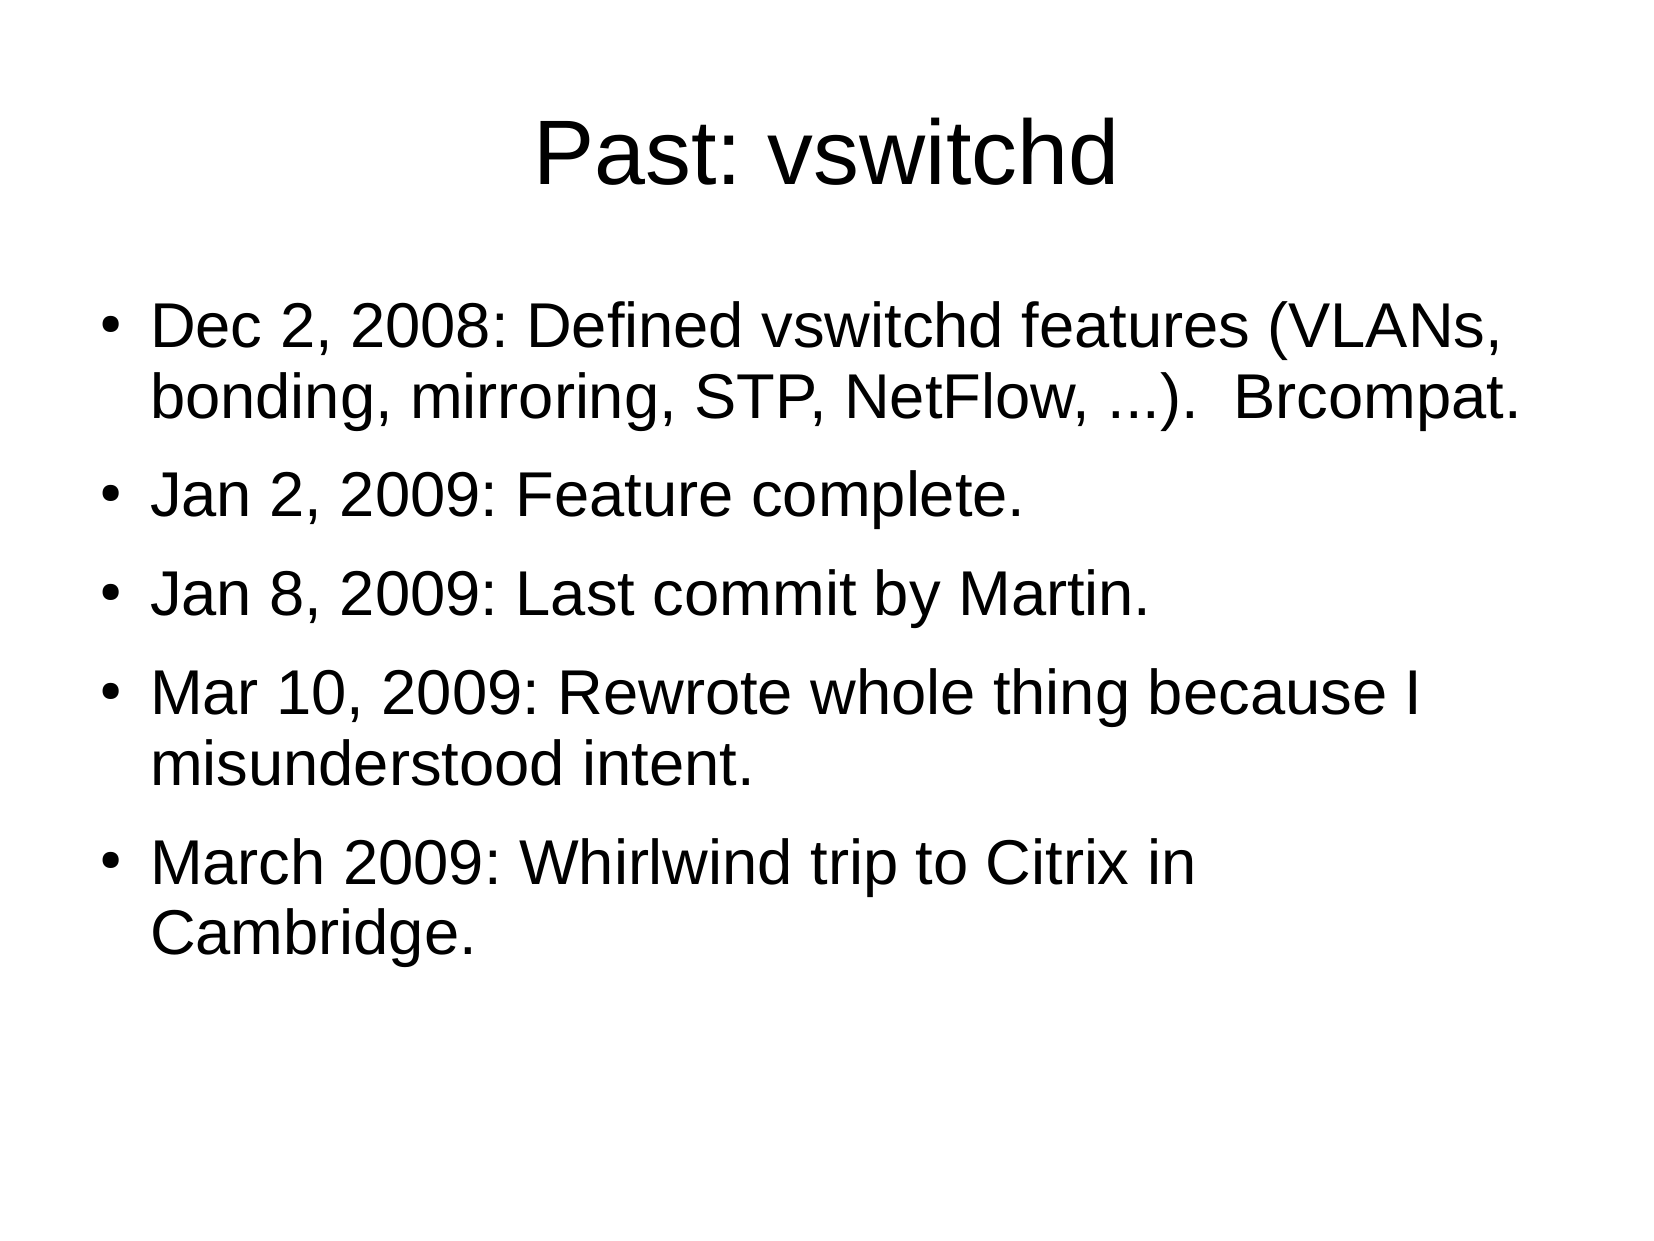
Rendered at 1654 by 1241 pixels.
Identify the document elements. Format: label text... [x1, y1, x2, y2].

title Past: vswitchd [82, 49, 1571, 257]
list Dec 2, 2008: Defined vswitchd features (VLANs, bonding, mirroring, STP, NetFlow, ...). Brcompat. Jan 2, 2009: Feature complete. Jan 8, 2009: Last commit by Martin. Mar 10, 2009: Rewrote whole thing because I misunderstood intent. March 2009: Whirlwind trip to Citrix in Cambridge. [82, 290, 1538, 1010]
